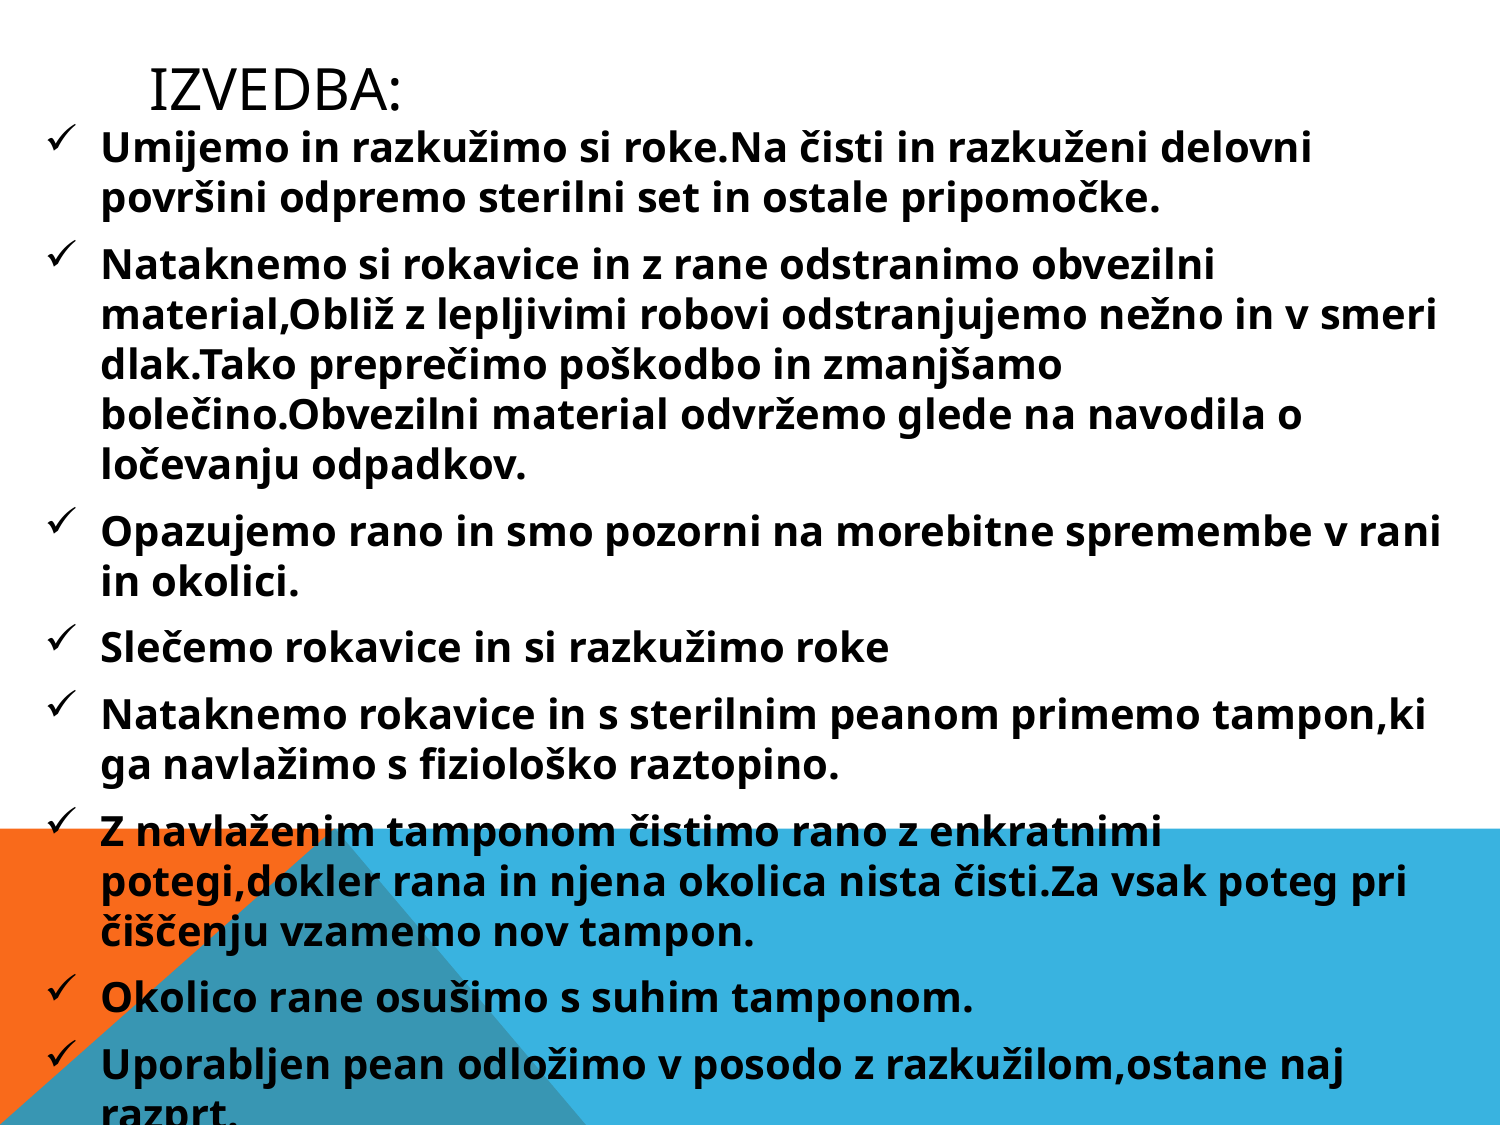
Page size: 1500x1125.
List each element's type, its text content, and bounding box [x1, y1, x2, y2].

list Umijemo in razkužimo si roke.Na čisti in razkuženi delovni površini odpremo sterilni set in ostale pripomočke. Nataknemo si rokavice in z rane odstranimo obvezilni material,Obliž z lepljivimi robovi odstranjujemo nežno in v smeri dlak.Tako preprečimo poškodbo in zmanjšamo bolečino.Obvezilni material odvržemo glede na navodila o ločevanju odpadkov. Opazujemo rano in smo pozorni na morebitne spremembe v rani in okolici. Slečemo rokavice in si razkužimo roke Nataknemo rokavice in s sterilnim peanom primemo tampon,ki ga navlažimo s fiziološko raztopino. Z navlaženim tamponom čistimo rano z enkratnimi potegi,dokler rana in njena okolica nista čisti.Za vsak poteg pri čiščenju vzamemo nov tampon. Okolico rane osušimo s suhim tamponom. Uporabljen pean odložimo v posodo z razkužilom,ostane naj razprt. Rano pokrijemo s sterilnim obližem z vpojno gazo,ki ga izberemo glede na velikost rane in jo po potrebi povijemo s povojem ali elastično mrežico. [29, 113, 1459, 1094]
title IZVEDBA: [134, 59, 1369, 113]
